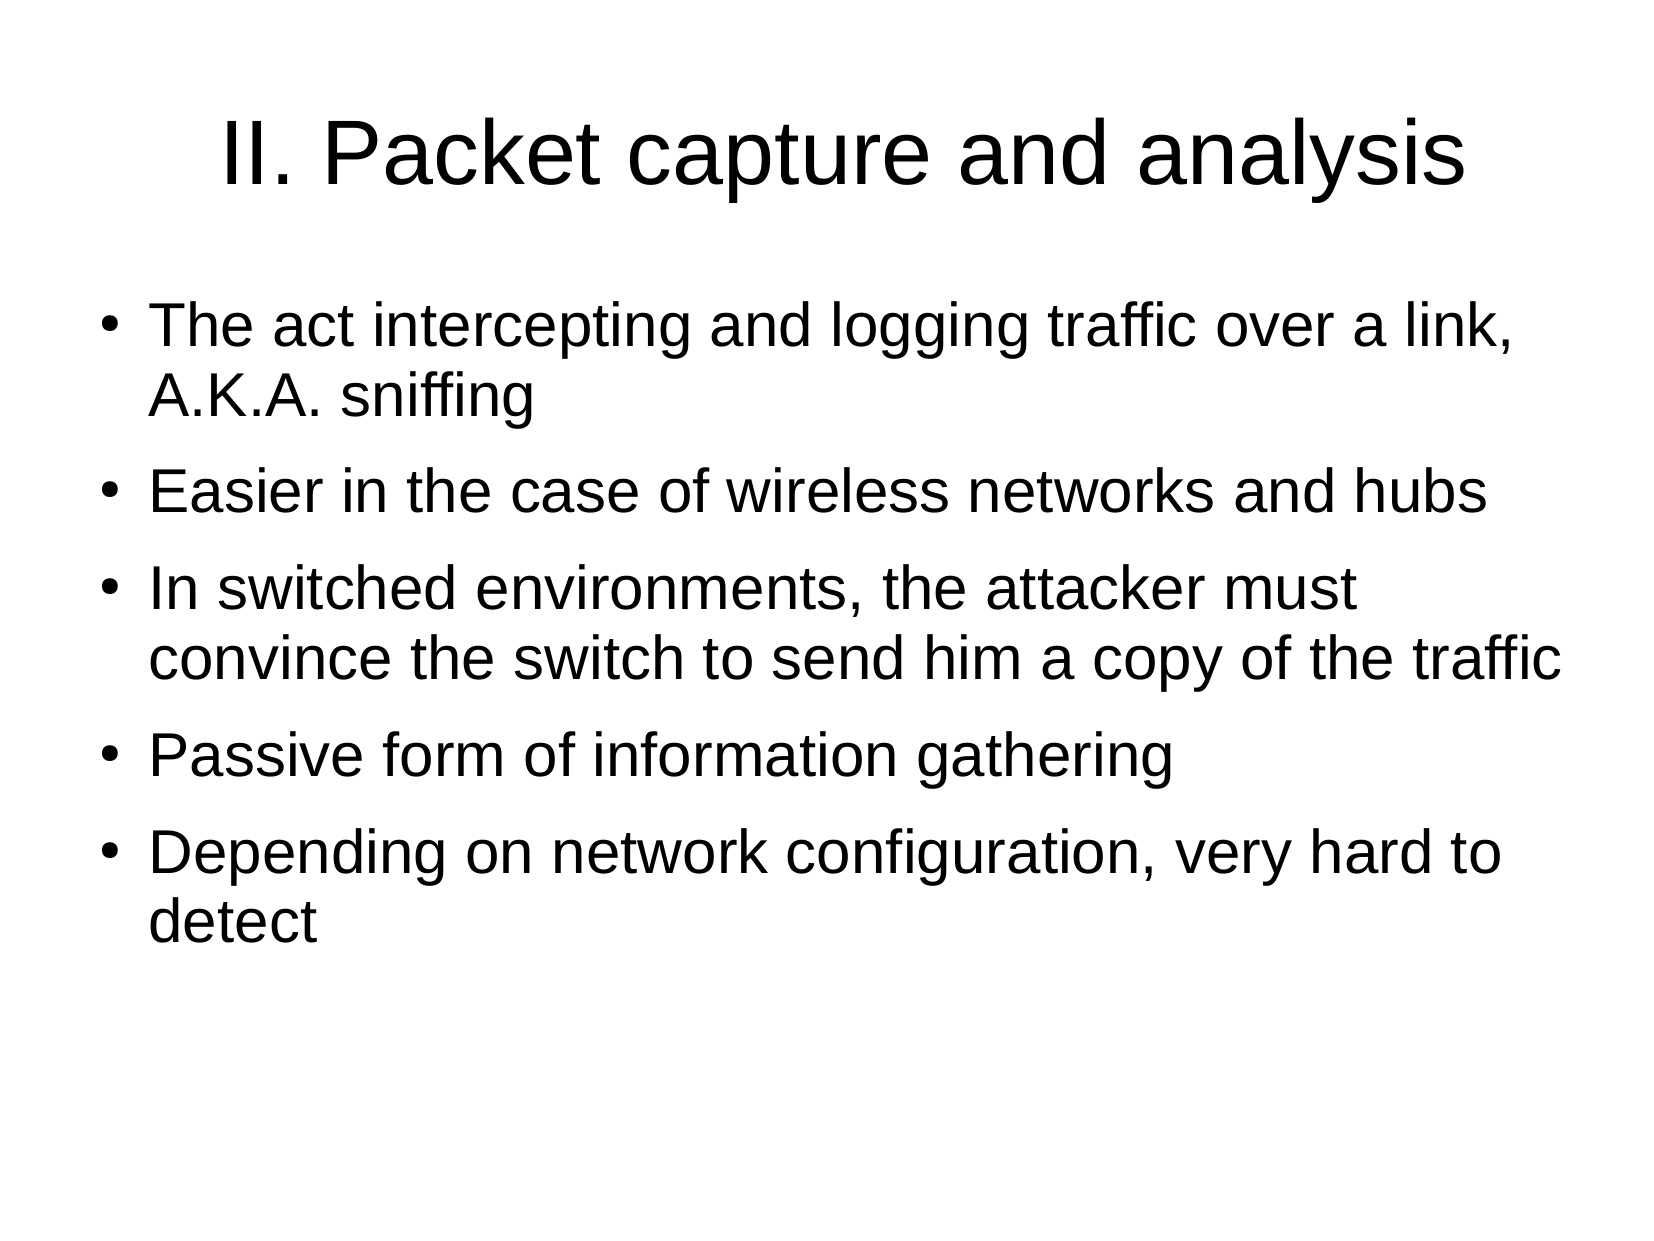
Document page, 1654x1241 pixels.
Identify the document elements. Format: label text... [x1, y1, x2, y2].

title II. Packet capture and analysis [82, 49, 1571, 257]
list The act intercepting and logging traffic over a link, A.K.A. sniffing Easier in the case of wireless networks and hubs In switched environments, the attacker must convince the switch to send him a copy of the traffic Passive form of information gathering Depending on network configuration, very hard to detect [82, 290, 1571, 1010]
